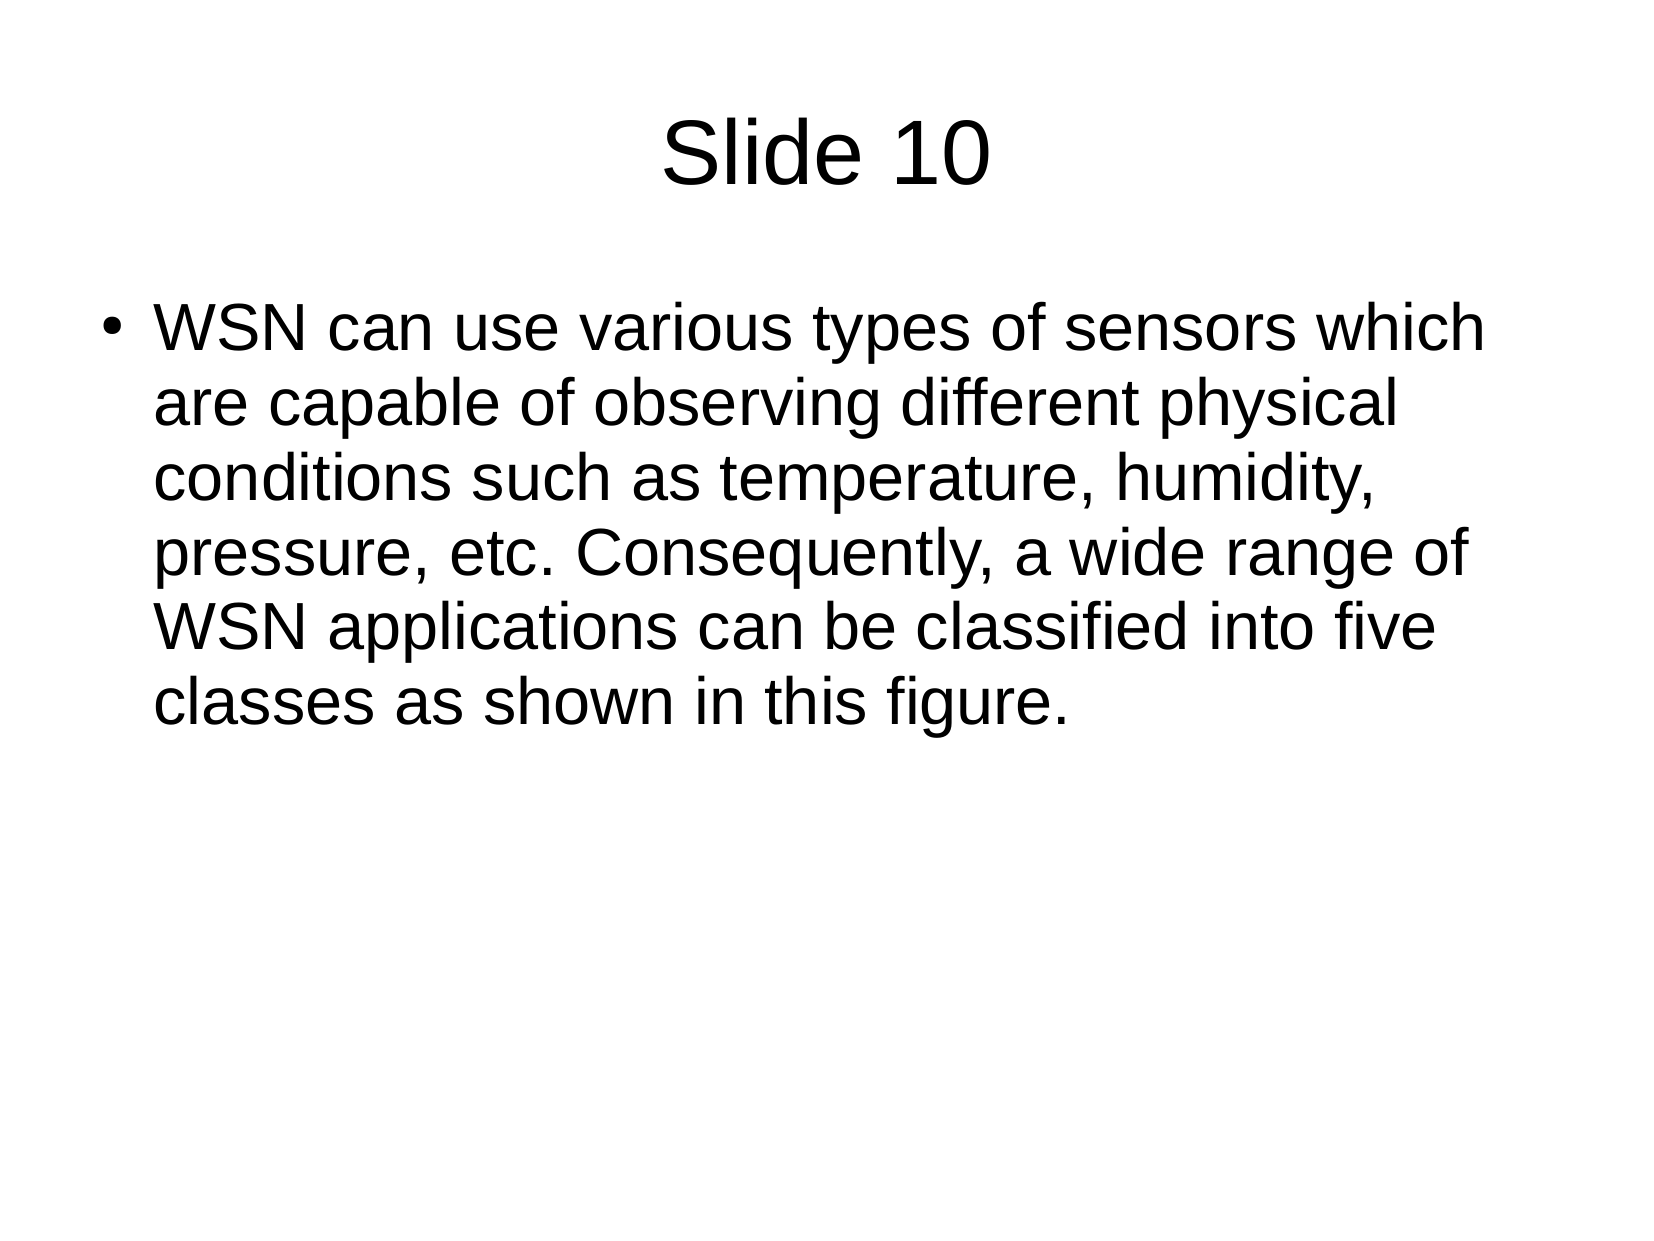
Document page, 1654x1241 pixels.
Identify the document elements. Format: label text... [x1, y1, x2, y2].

title Slide 10 [82, 49, 1571, 257]
list WSN can use various types of sensors which are capable of observing different physical conditions such as temperature, humidity, pressure, etc. Consequently, a wide range of WSN applications can be classified into five classes as shown in this figure. [82, 290, 1538, 1010]
